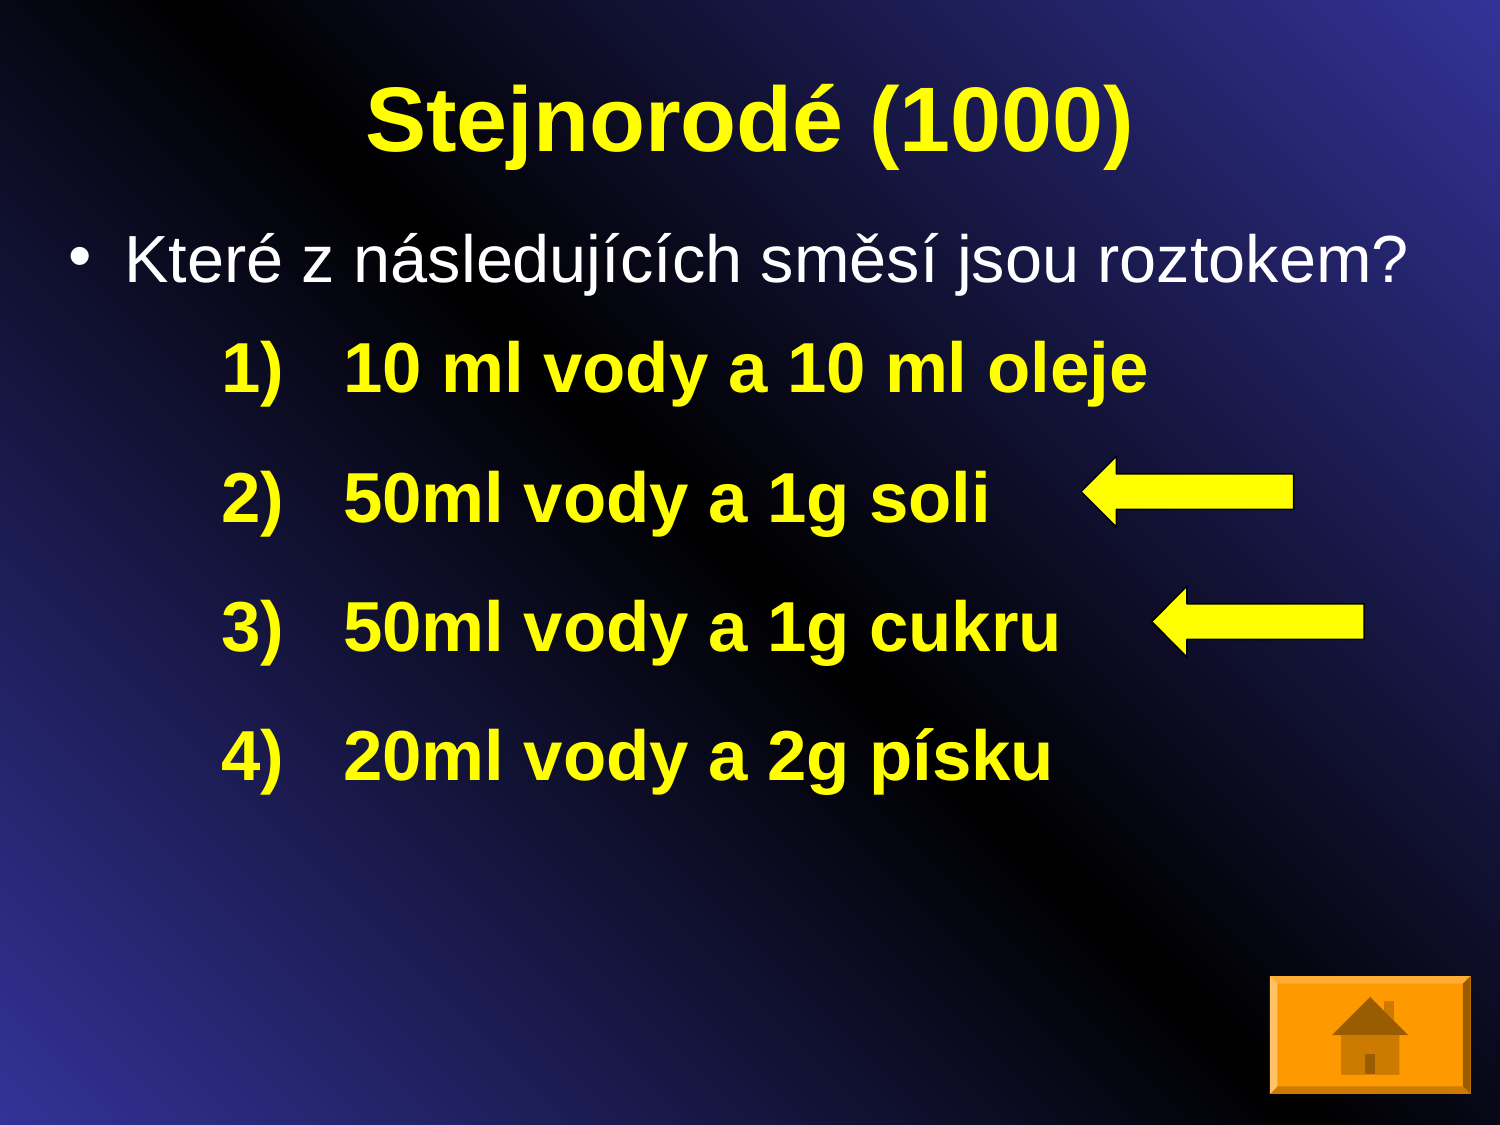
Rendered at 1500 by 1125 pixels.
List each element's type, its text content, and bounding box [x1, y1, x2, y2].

text_box [1081, 456, 1294, 528]
text_box [1271, 976, 1471, 1094]
list Které z následujících směsí jsou roztokem? [53, 208, 1459, 315]
title Stejnorodé (1000) [75, 45, 1426, 185]
text_box 10 ml vody a 10 ml oleje 50ml vody a 1g soli 50ml vody a 1g cukru 20ml vody a 2g písku [206, 314, 1199, 803]
text_box [1151, 586, 1365, 658]
